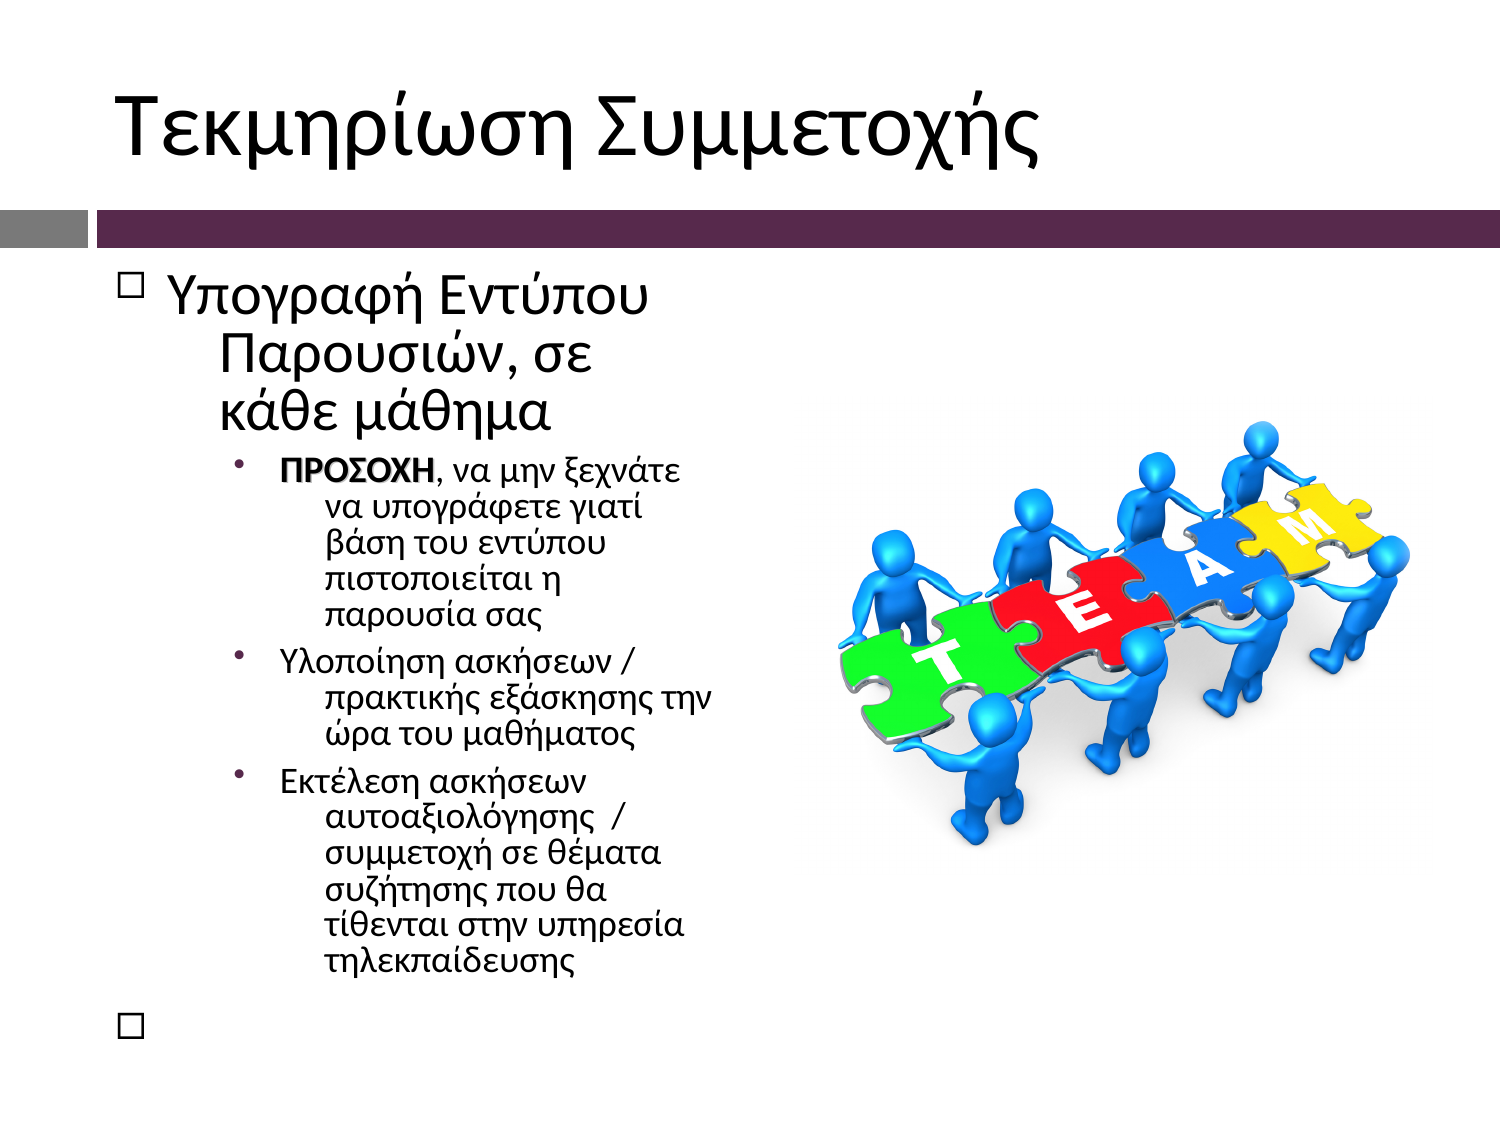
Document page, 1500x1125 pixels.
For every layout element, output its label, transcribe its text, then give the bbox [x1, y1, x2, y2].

picture [794, 396, 1433, 875]
title Τεκμηρίωση Συμμετοχής [99, 37, 1438, 201]
list Υπογραφή Εντύπου Παρουσιών, σε κάθε μάθημα ΠΡΟΣΟΧΗ, να μην ξεχνάτε να υπογράφετε γιατί βάση του εντύπου πιστοποιείται η παρουσία σας Υλοποίηση ασκήσεων / πρακτικής εξάσκησης την ώρα του μαθήματος Εκτέλεση ασκήσεων αυτοαξιολόγησης / συμμετοχή σε θέματα συζήτησης που θα τίθενται στην υπηρεσία τηλεκπαίδευσης [99, 260, 738, 1011]
